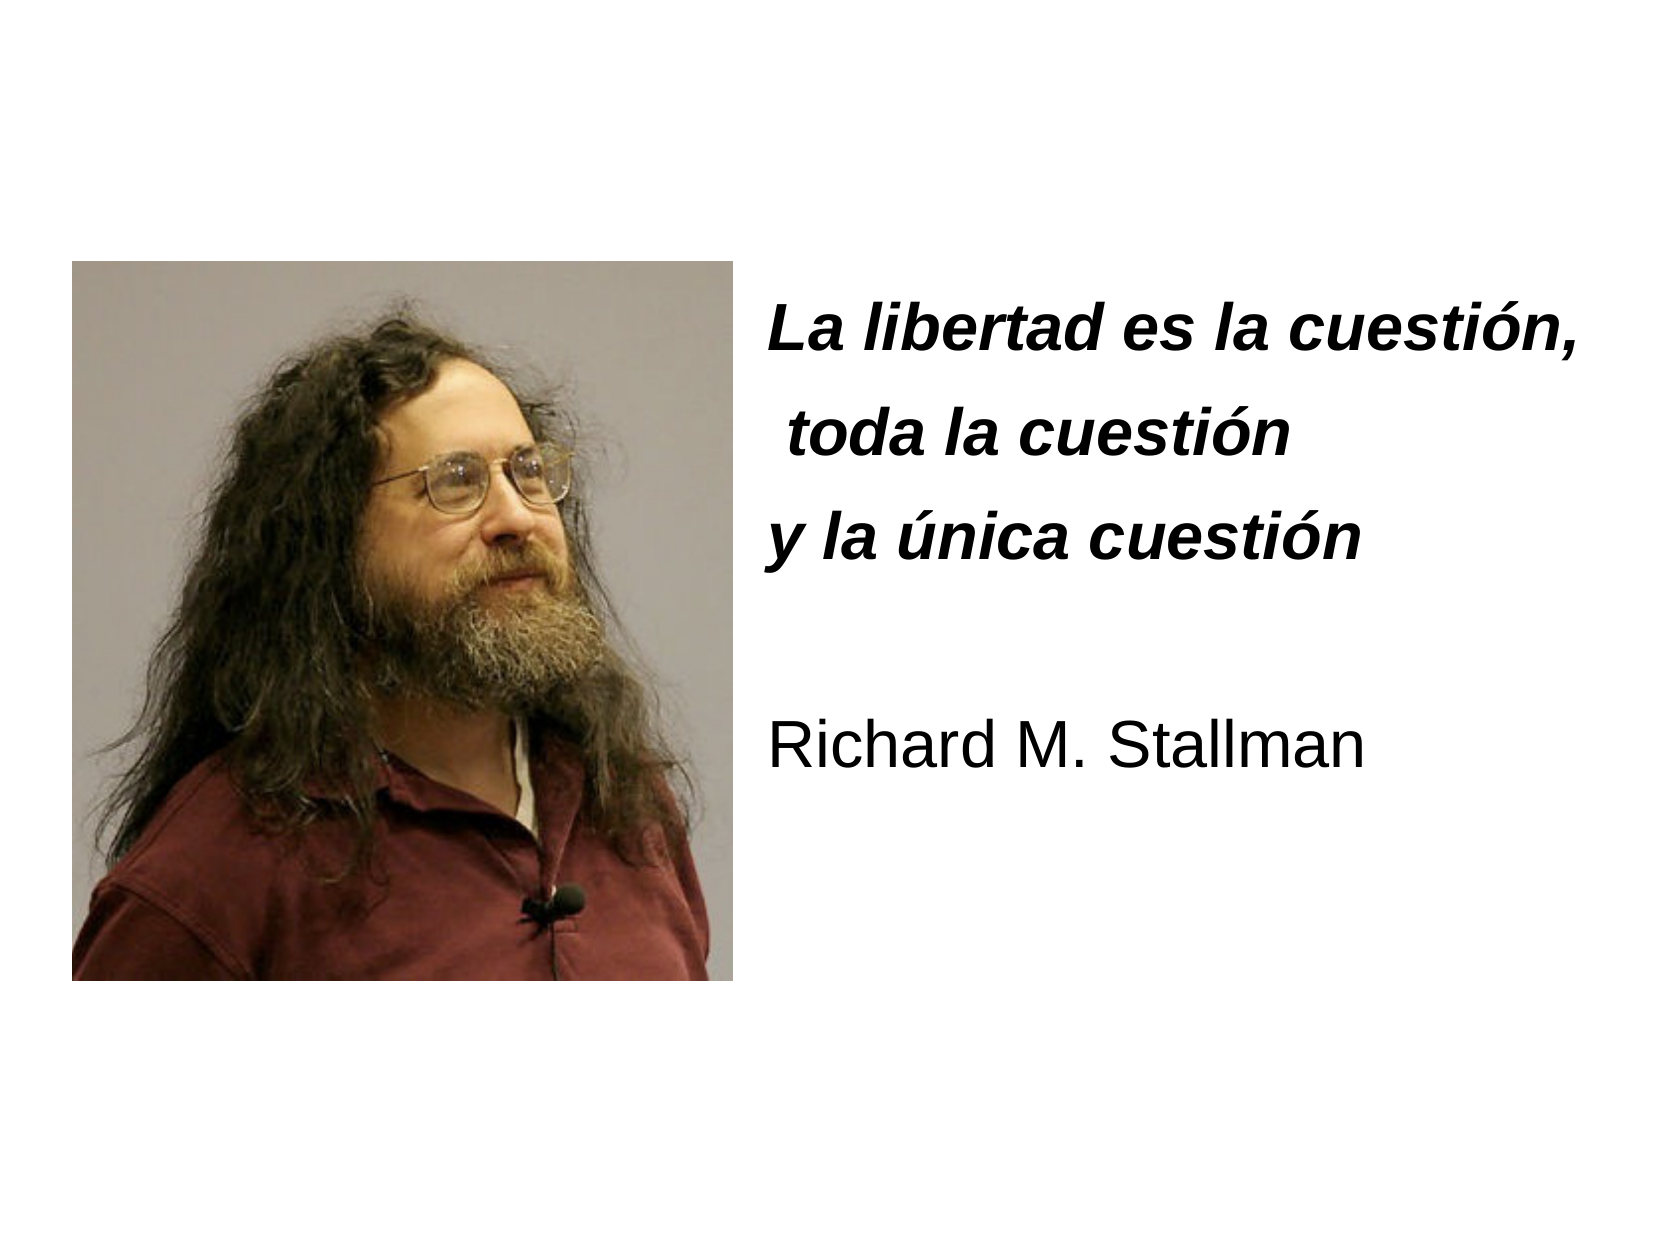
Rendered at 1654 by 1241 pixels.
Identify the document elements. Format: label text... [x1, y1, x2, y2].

list La libertad es la cuestión, toda la cuestión y la única cuestión Richard M. Stallman [767, 290, 1583, 1010]
picture [72, 261, 733, 981]
